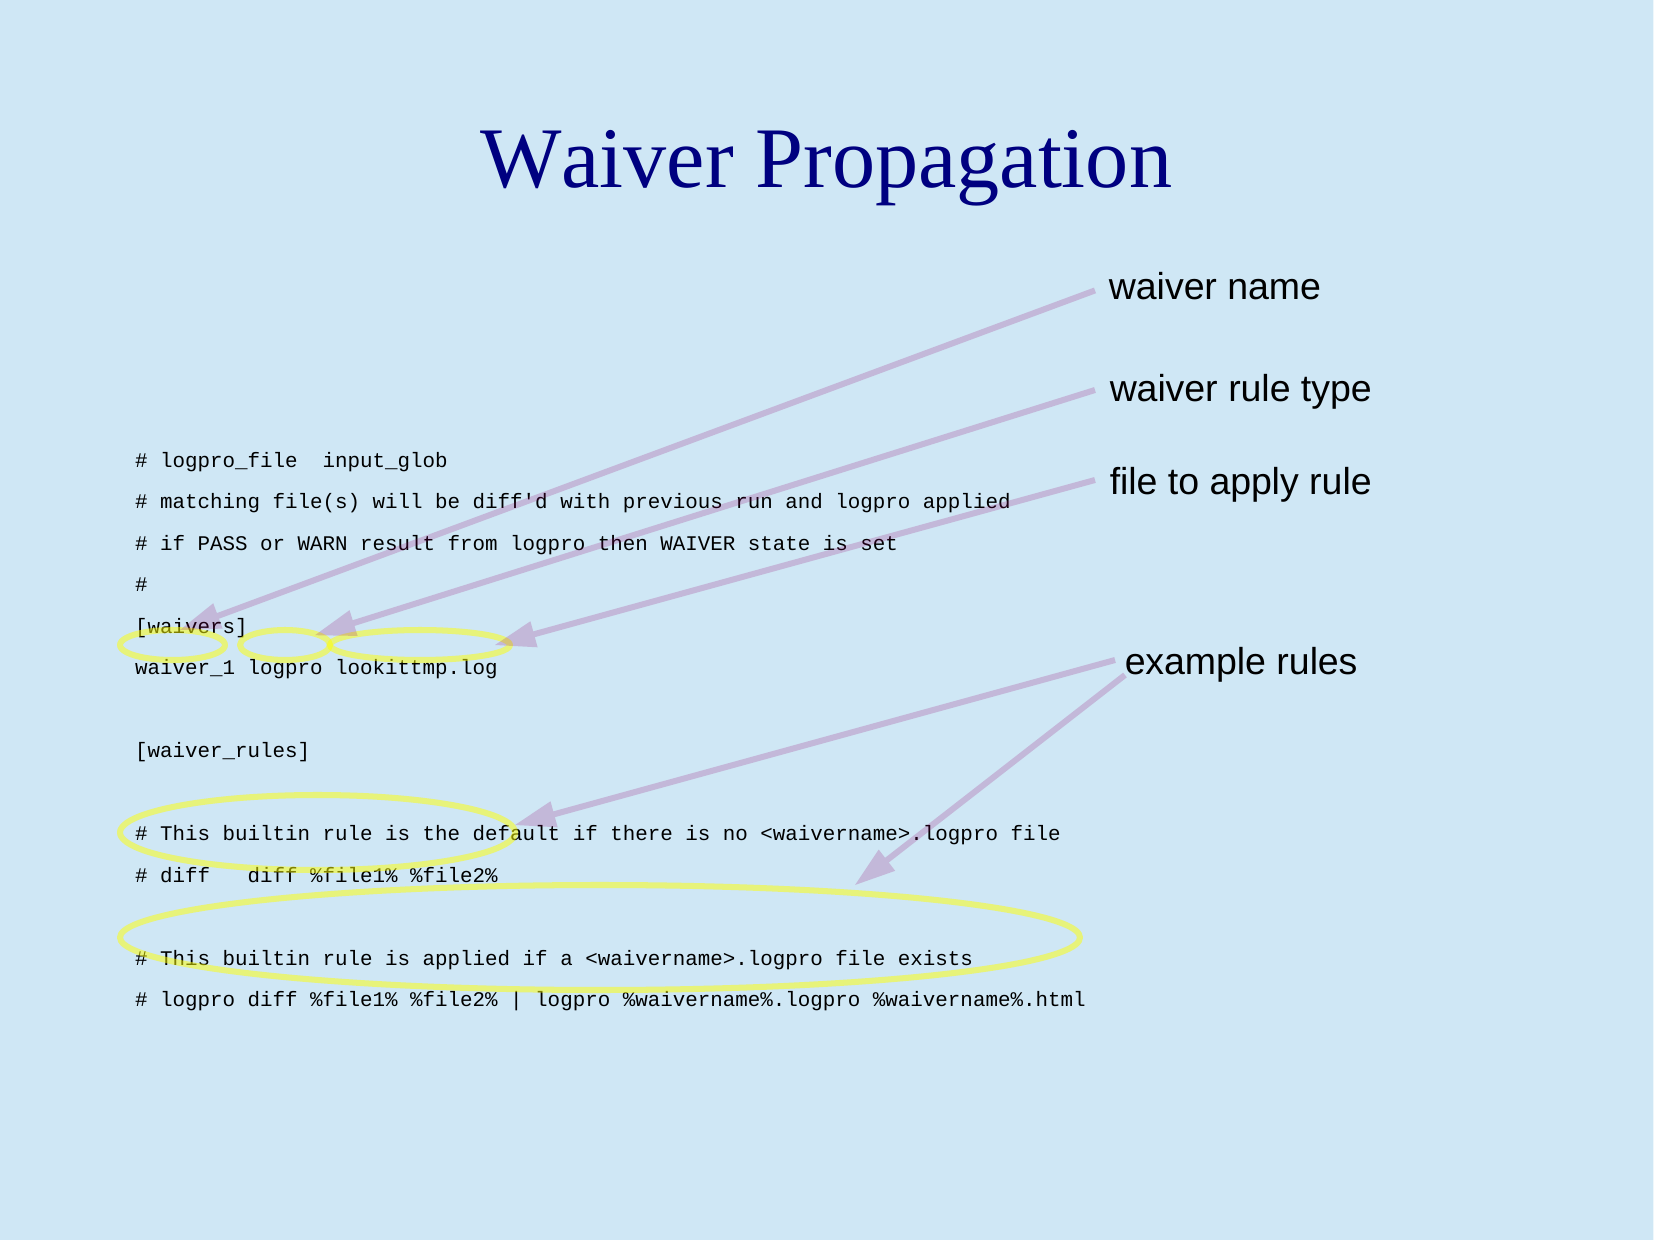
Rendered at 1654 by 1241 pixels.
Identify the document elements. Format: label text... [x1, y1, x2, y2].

text_box waiver name [1094, 258, 1336, 315]
list # logpro_file input_glob # matching file(s) will be diff'd with previous run and logpro applied # if PASS or WARN result from logpro then WAIVER state is set # [waivers] waiver_1 logpro lookittmp.log [waiver_rules] # This builtin rule is the default if there is no <waivername>.logpro file # diff diff %file1% %file2% # This builtin rule is applied if a <waivername>.logpro file exists # logpro diff %file1% %file2% | logpro %waivername%.logpro %waivername%.html [135, 799, 511, 866]
text_box waiver rule type [1095, 360, 1387, 417]
list # logpro_file input_glob # matching file(s) will be diff'd with previous run and logpro applied # if PASS or WARN result from logpro then WAIVER state is set # [waivers] waiver_1 logpro lookittmp.log [waiver_rules] # This builtin rule is the default if there is no <waivername>.logpro file # diff diff %file1% %file2% # This builtin rule is applied if a <waivername>.logpro file exists # logpro diff %file1% %file2% | logpro %waivername%.logpro %waivername%.html [135, 450, 1494, 1026]
list # logpro_file input_glob # matching file(s) will be diff'd with previous run and logpro applied # if PASS or WARN result from logpro then WAIVER state is set # [waivers] waiver_1 logpro lookittmp.log [waiver_rules] # This builtin rule is the default if there is no <waivername>.logpro file # diff diff %file1% %file2% # This builtin rule is applied if a <waivername>.logpro file exists # logpro diff %file1% %file2% | logpro %waivername%.logpro %waivername%.html [135, 889, 1076, 986]
text_box example rules [1110, 633, 1373, 690]
list # logpro_file input_glob # matching file(s) will be diff'd with previous run and logpro applied # if PASS or WARN result from logpro then WAIVER state is set # [waivers] waiver_1 logpro lookittmp.log [waiver_rules] # This builtin rule is the default if there is no <waivername>.logpro file # diff diff %file1% %file2% # This builtin rule is applied if a <waivername>.logpro file exists # logpro diff %file1% %file2% | logpro %waivername%.logpro %waivername%.html [135, 450, 653, 631]
title Waiver Propagation [82, 55, 1571, 263]
text_box file to apply rule [1095, 453, 1387, 510]
